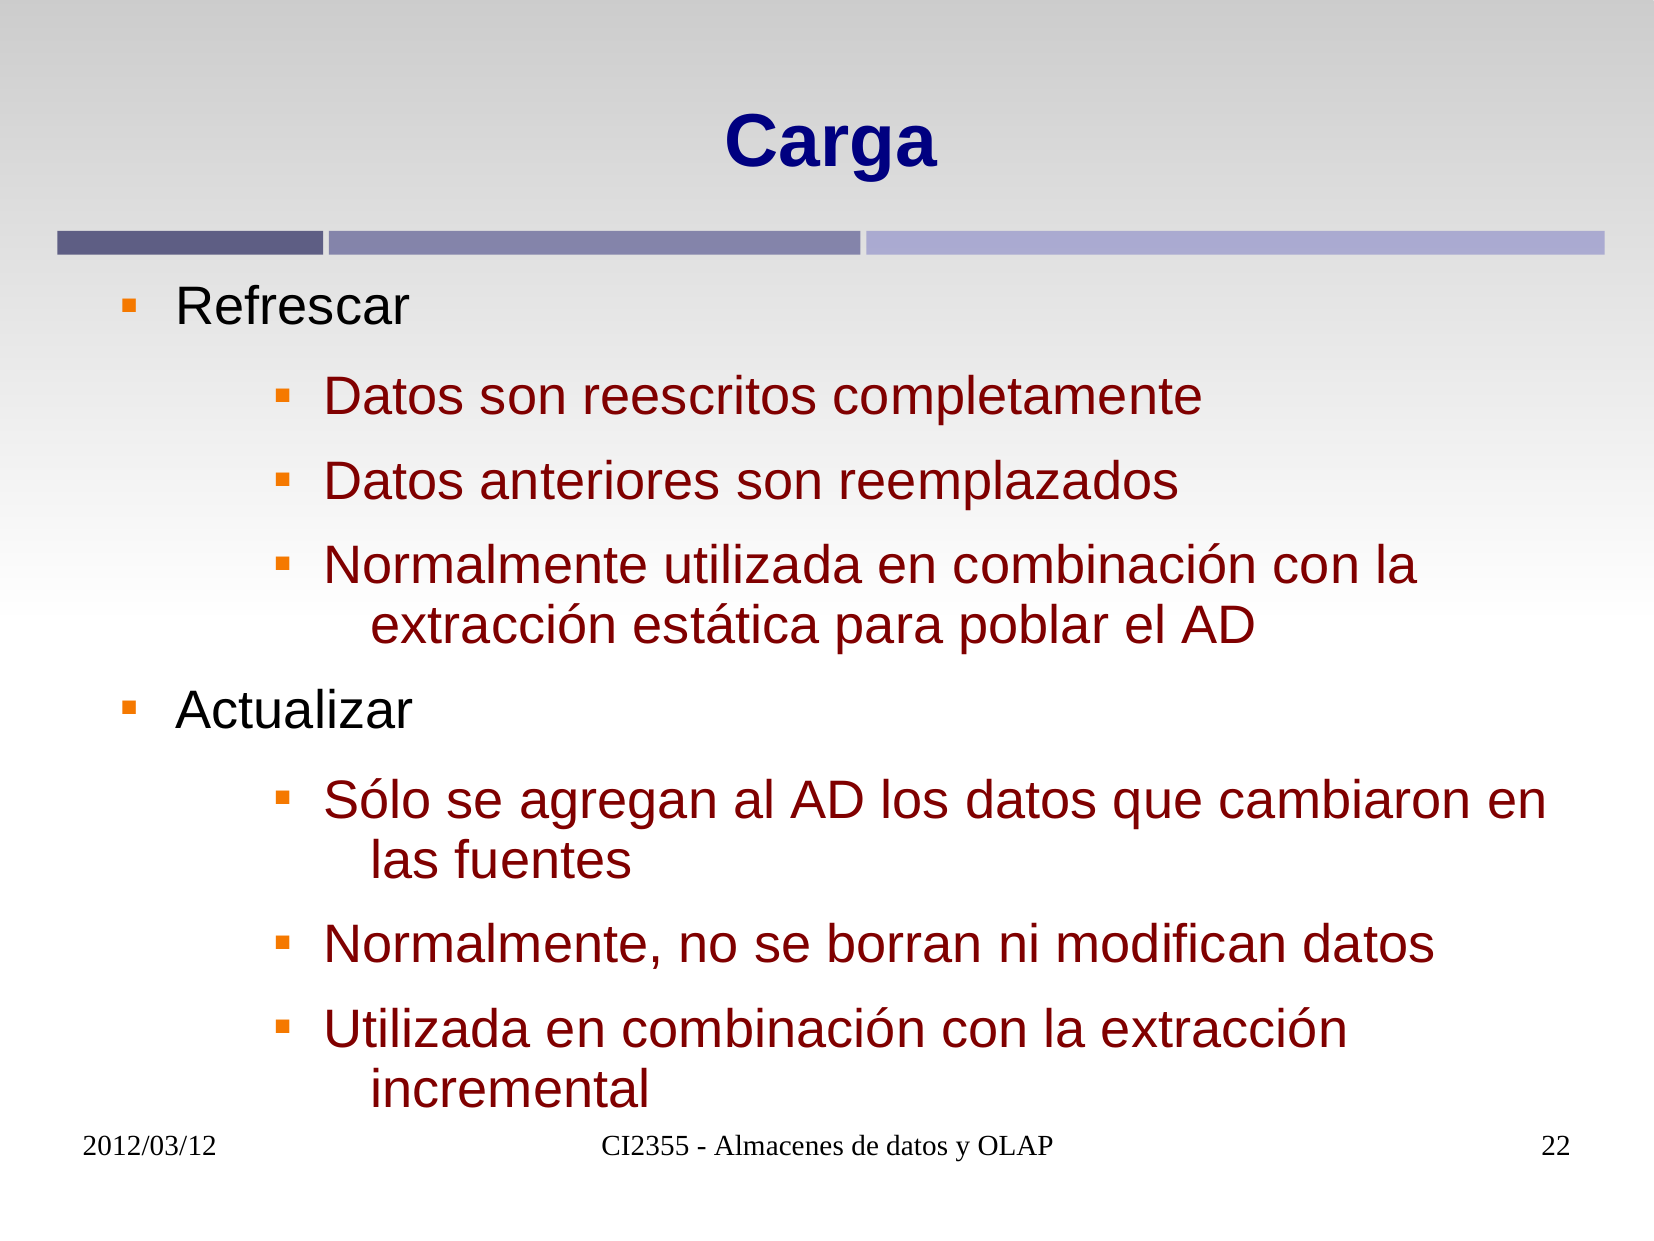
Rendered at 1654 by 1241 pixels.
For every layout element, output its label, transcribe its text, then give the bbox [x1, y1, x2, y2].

title Carga [86, 55, 1576, 226]
list Refrescar Datos son reescritos completamente Datos anteriores son reemplazados Normalmente utilizada en combinación con la extracción estática para poblar el AD Actualizar Sólo se agregan al AD los datos que cambiaron en las fuentes Normalmente, no se borran ni modifican datos Utilizada en combinación con la extracción incremental [86, 276, 1576, 1120]
